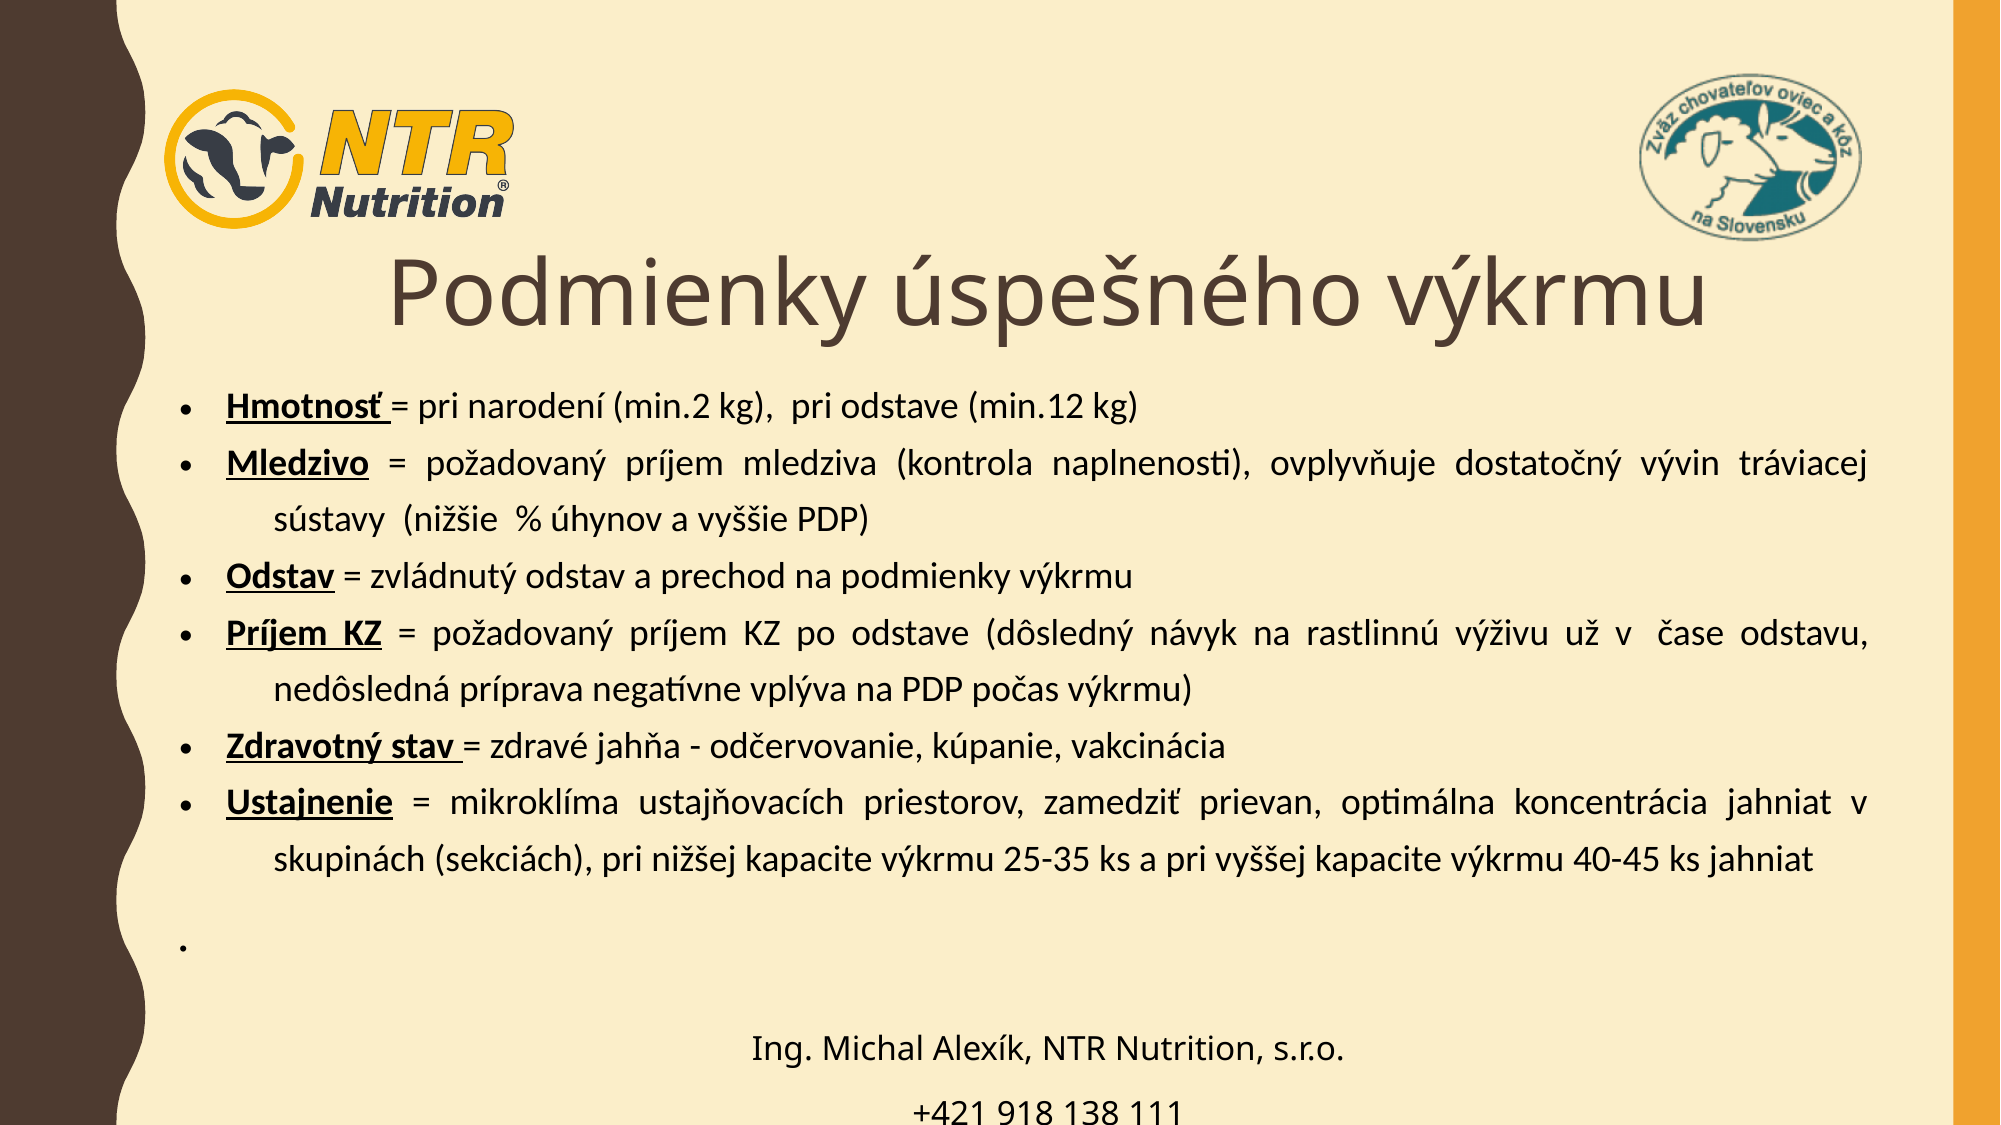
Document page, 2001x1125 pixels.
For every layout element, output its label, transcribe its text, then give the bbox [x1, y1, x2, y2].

text_box Hmotnosť = pri narodení (min.2 kg), pri odstave (min.12 kg) Mledzivo = požadovaný príjem mledziva (kontrola naplnenosti), ovplyvňuje dostatočný vývin tráviacej sústavy (nižšie % úhynov a vyššie PDP) Odstav = zvládnutý odstav a prechod na podmienky výkrmu Príjem KZ = požadovaný príjem KZ po odstave (dôsledný návyk na rastlinnú výživu už v čase odstavu, nedôsledná príprava negatívne vplýva na PDP počas výkrmu) Zdravotný stav = zdravé jahňa - odčervovanie, kúpanie, vakcinácia Ustajnenie = mikroklíma ustajňovacích priestorov, zamedziť prievan, optimálna koncentrácia jahniat v skupinách (sekciách), pri nižšej kapacite výkrmu 25-35 ks a pri vyššej kapacite výkrmu 40-45 ks jahniat [164, 364, 1890, 991]
picture [1638, 45, 1862, 270]
text_box Ing. Michal Alexík, NTR Nutrition, s.r.o. +421 918 138 111 [298, 1013, 1799, 1125]
title Podmienky úspešného výkrmu [186, 238, 1912, 354]
picture [164, 89, 514, 229]
